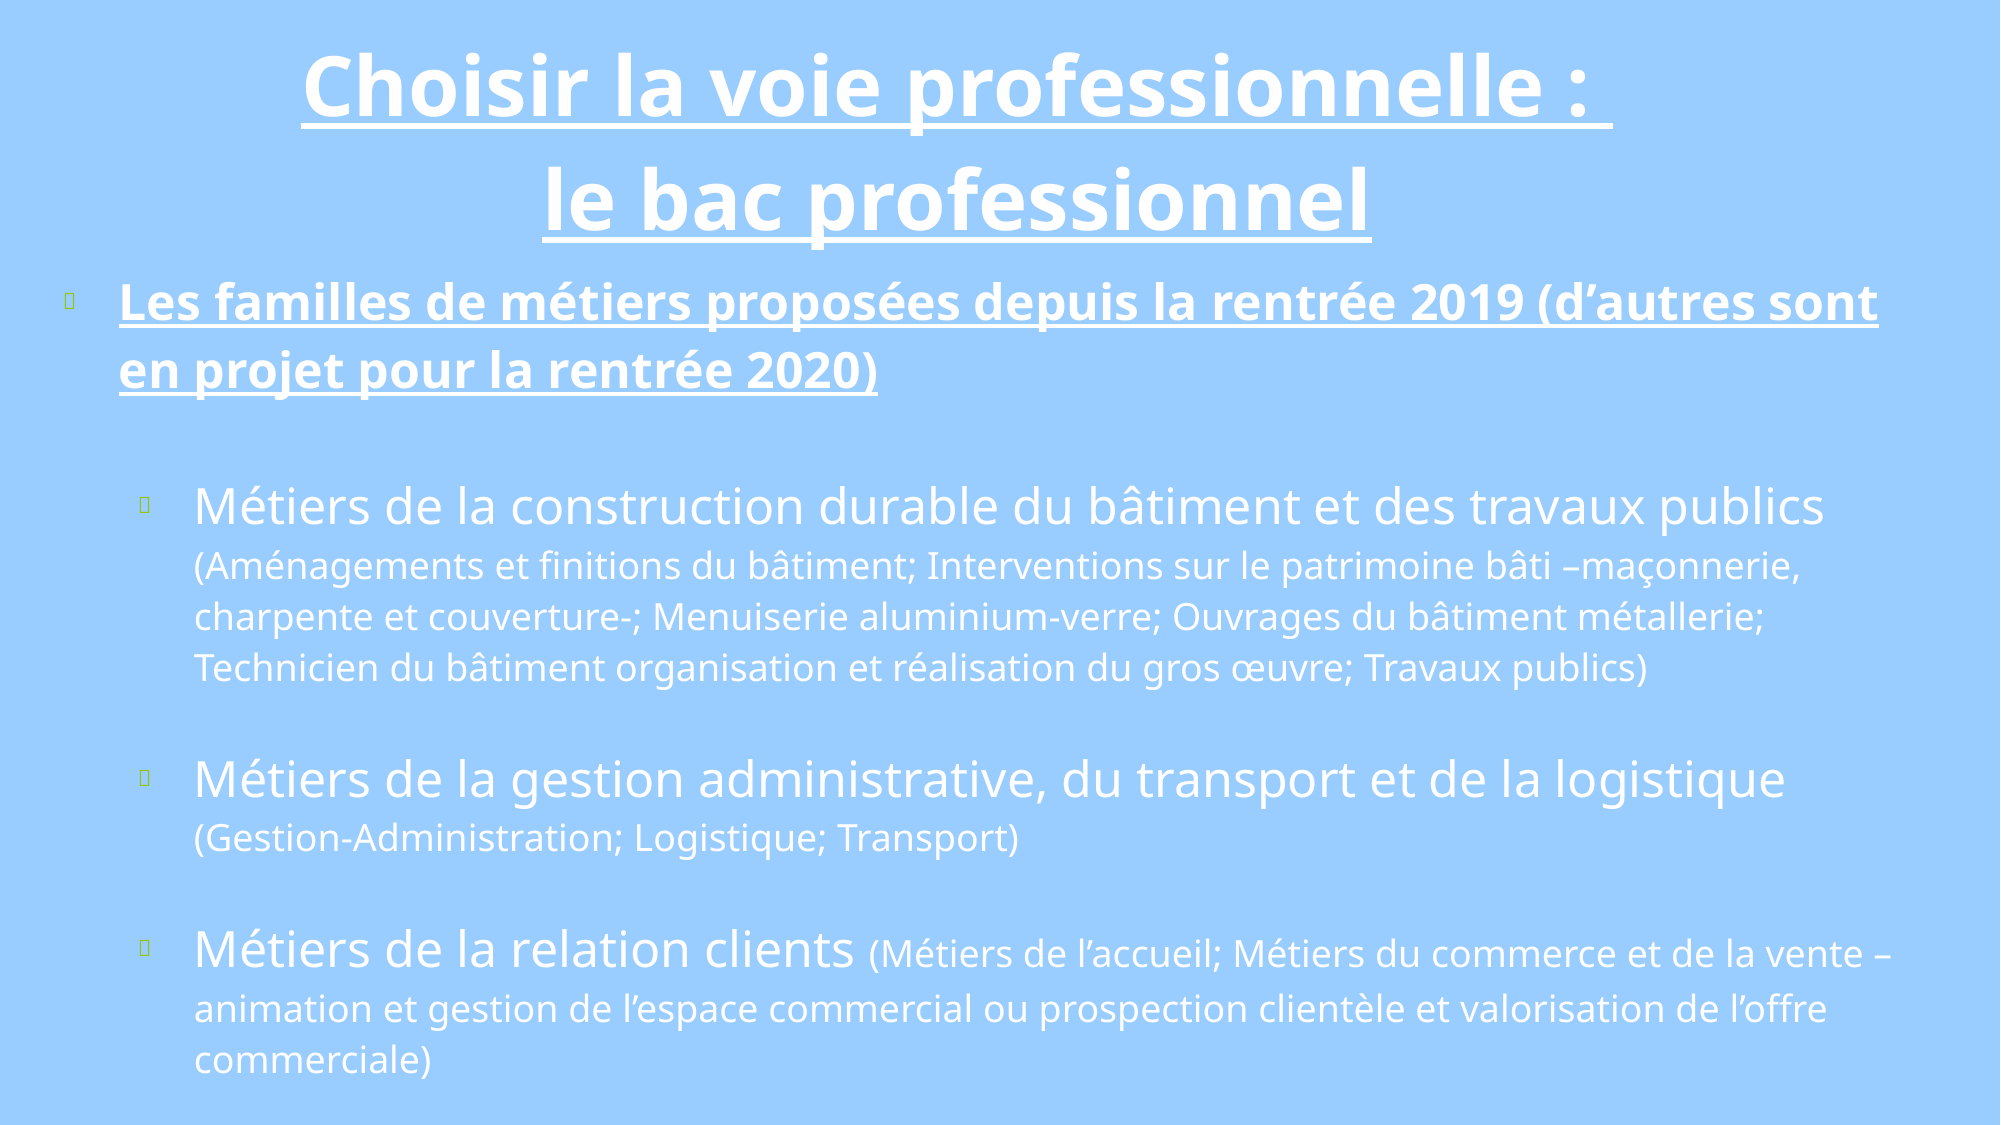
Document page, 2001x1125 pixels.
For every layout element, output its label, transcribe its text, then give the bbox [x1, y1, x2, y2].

text_box Les familles de métiers proposées depuis la rentrée 2019 (d’autres sont en projet pour la rentrée 2020) Métiers de la construction durable du bâtiment et des travaux publics (Aménagements et finitions du bâtiment; Interventions sur le patrimoine bâti –maçonnerie, charpente et couverture-; Menuiserie aluminium-verre; Ouvrages du bâtiment métallerie; Technicien du bâtiment organisation et réalisation du gros œuvre; Travaux publics) Métiers de la gestion administrative, du transport et de la logistique (Gestion-Administration; Logistique; Transport) Métiers de la relation clients (Métiers de l’accueil; Métiers du commerce et de la vente –animation et gestion de l’espace commercial ou prospection clientèle et valorisation de l’offre commerciale) [47, 259, 1937, 1080]
text_box Choisir la voie professionnelle : le bac professionnel [47, 20, 1867, 233]
